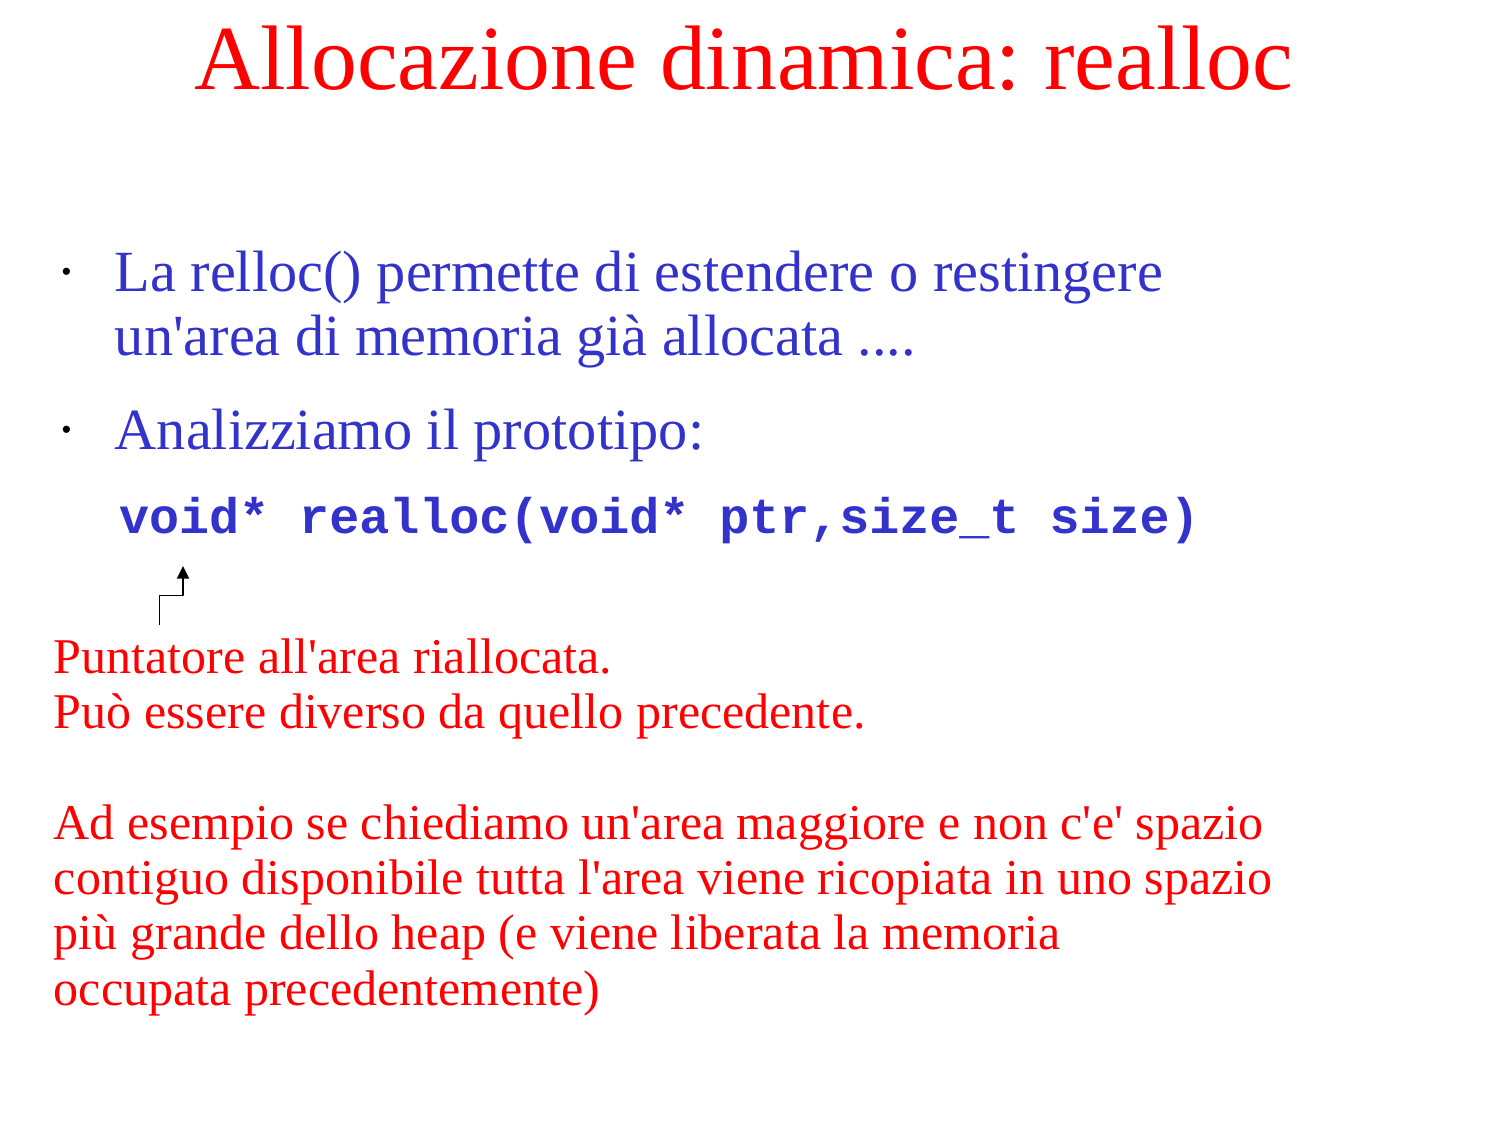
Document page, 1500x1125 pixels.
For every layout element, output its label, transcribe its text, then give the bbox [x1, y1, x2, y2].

text_box Puntatore all'area riallocata. Può essere diverso da quello precedente. Ad esempio se chiediamo un'area maggiore e non c'e' spazio contiguo disponibile tutta l'area viene ricopiata in uno spazio più grande dello heap (e viene liberata la memoria occupata precedentemente) [39, 621, 1302, 1024]
list La relloc() permette di estendere o restingere un'area di memoria già allocata .... Analizziamo il prototipo: void* realloc(void* ptr,size_t size) [29, 231, 1316, 1071]
title Allocazione dinamica: realloc [107, 0, 1383, 188]
